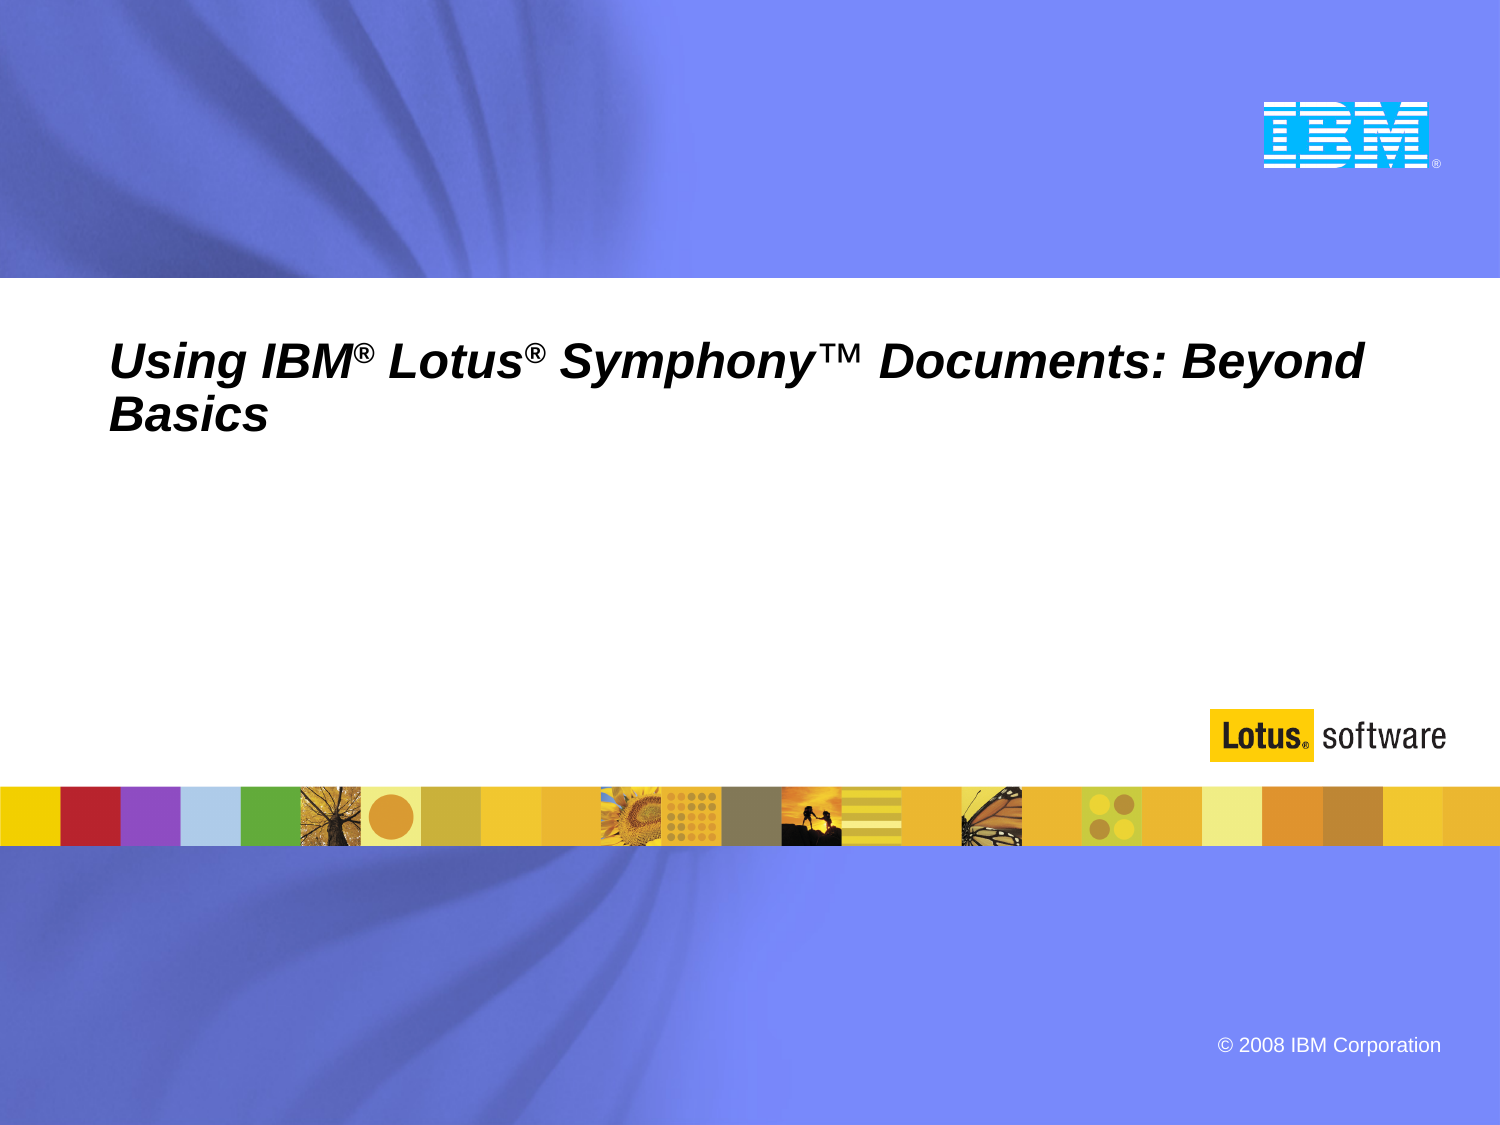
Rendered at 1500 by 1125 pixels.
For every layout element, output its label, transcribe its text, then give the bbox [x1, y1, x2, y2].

picture [1206, 705, 1449, 765]
picture [0, 0, 1500, 278]
title Using IBM® Lotus® Symphony™ Documents: Beyond Basics [93, 327, 1399, 529]
picture [0, 786, 1500, 1125]
